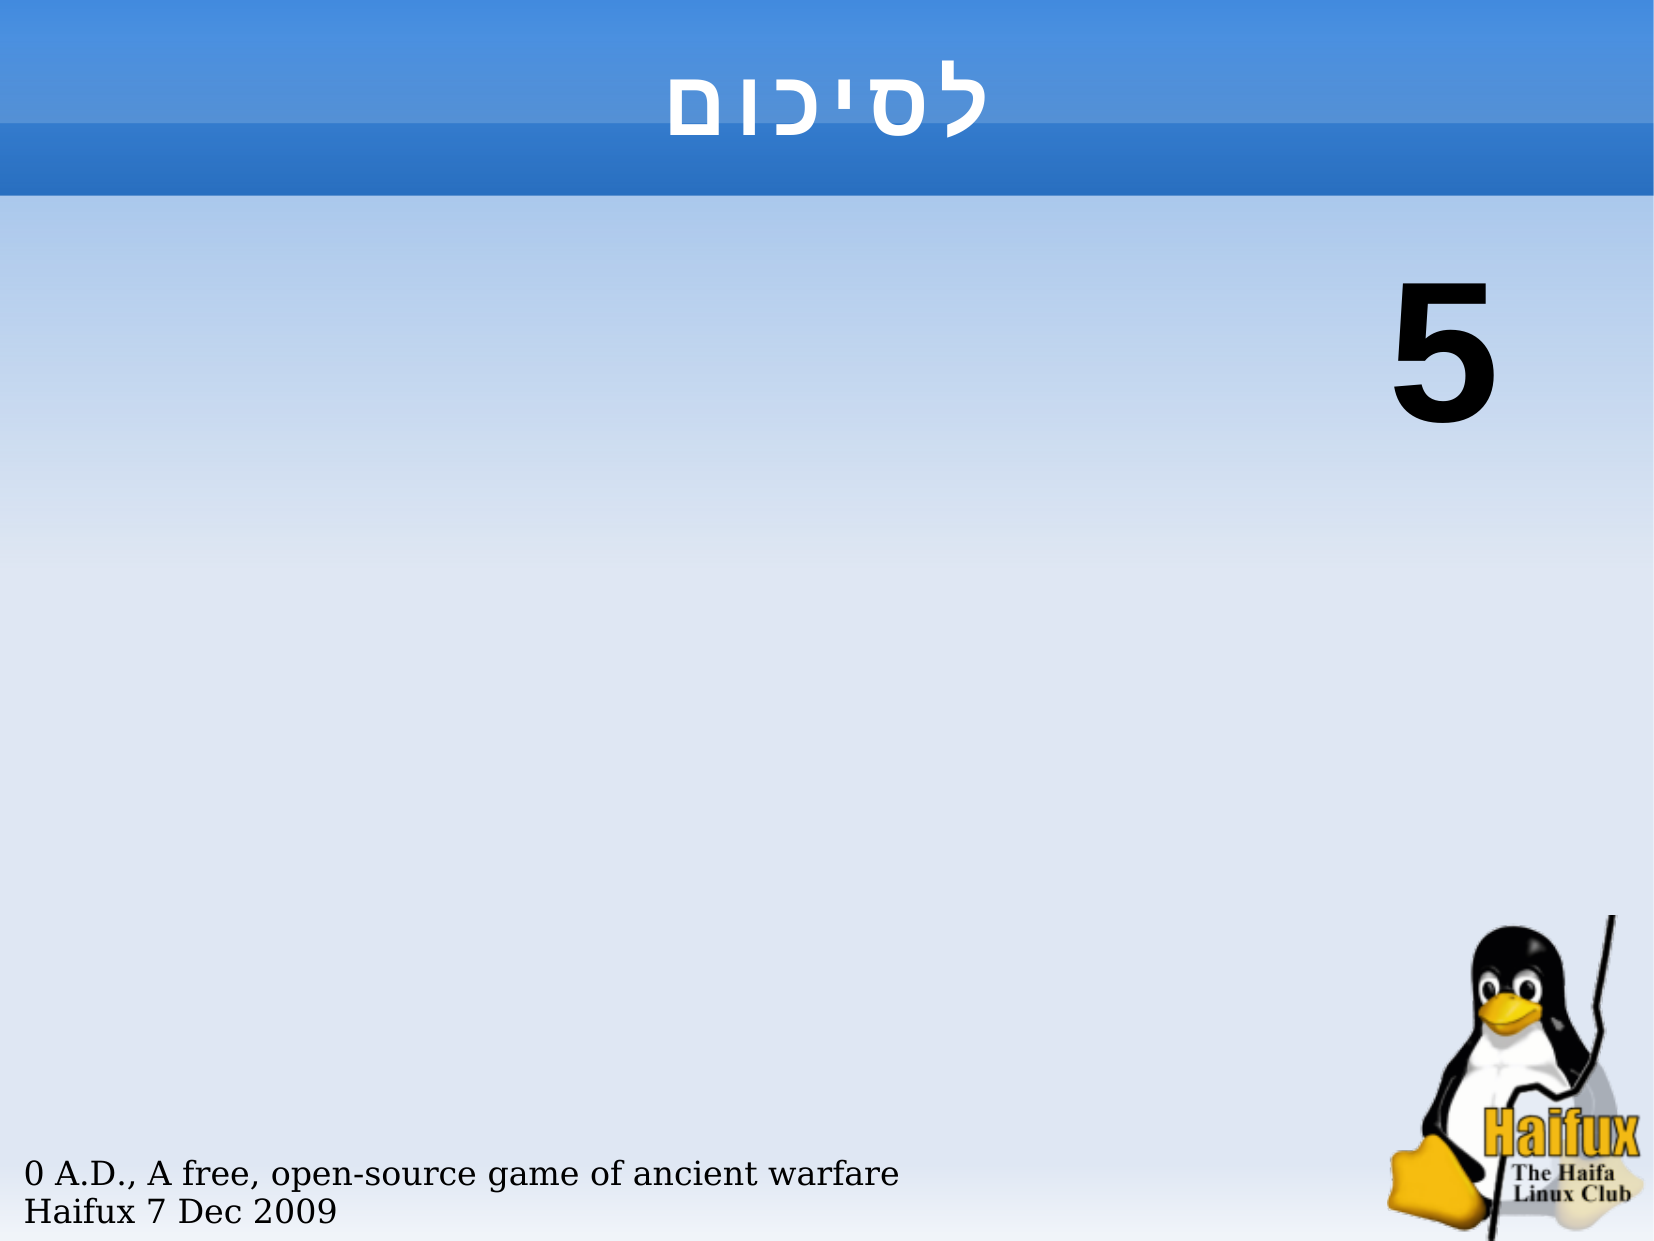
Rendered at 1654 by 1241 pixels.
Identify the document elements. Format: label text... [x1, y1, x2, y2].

list 5 [82, 240, 1571, 1099]
title לסיכום [29, 29, 1625, 178]
picture [0, 0, 1654, 1241]
